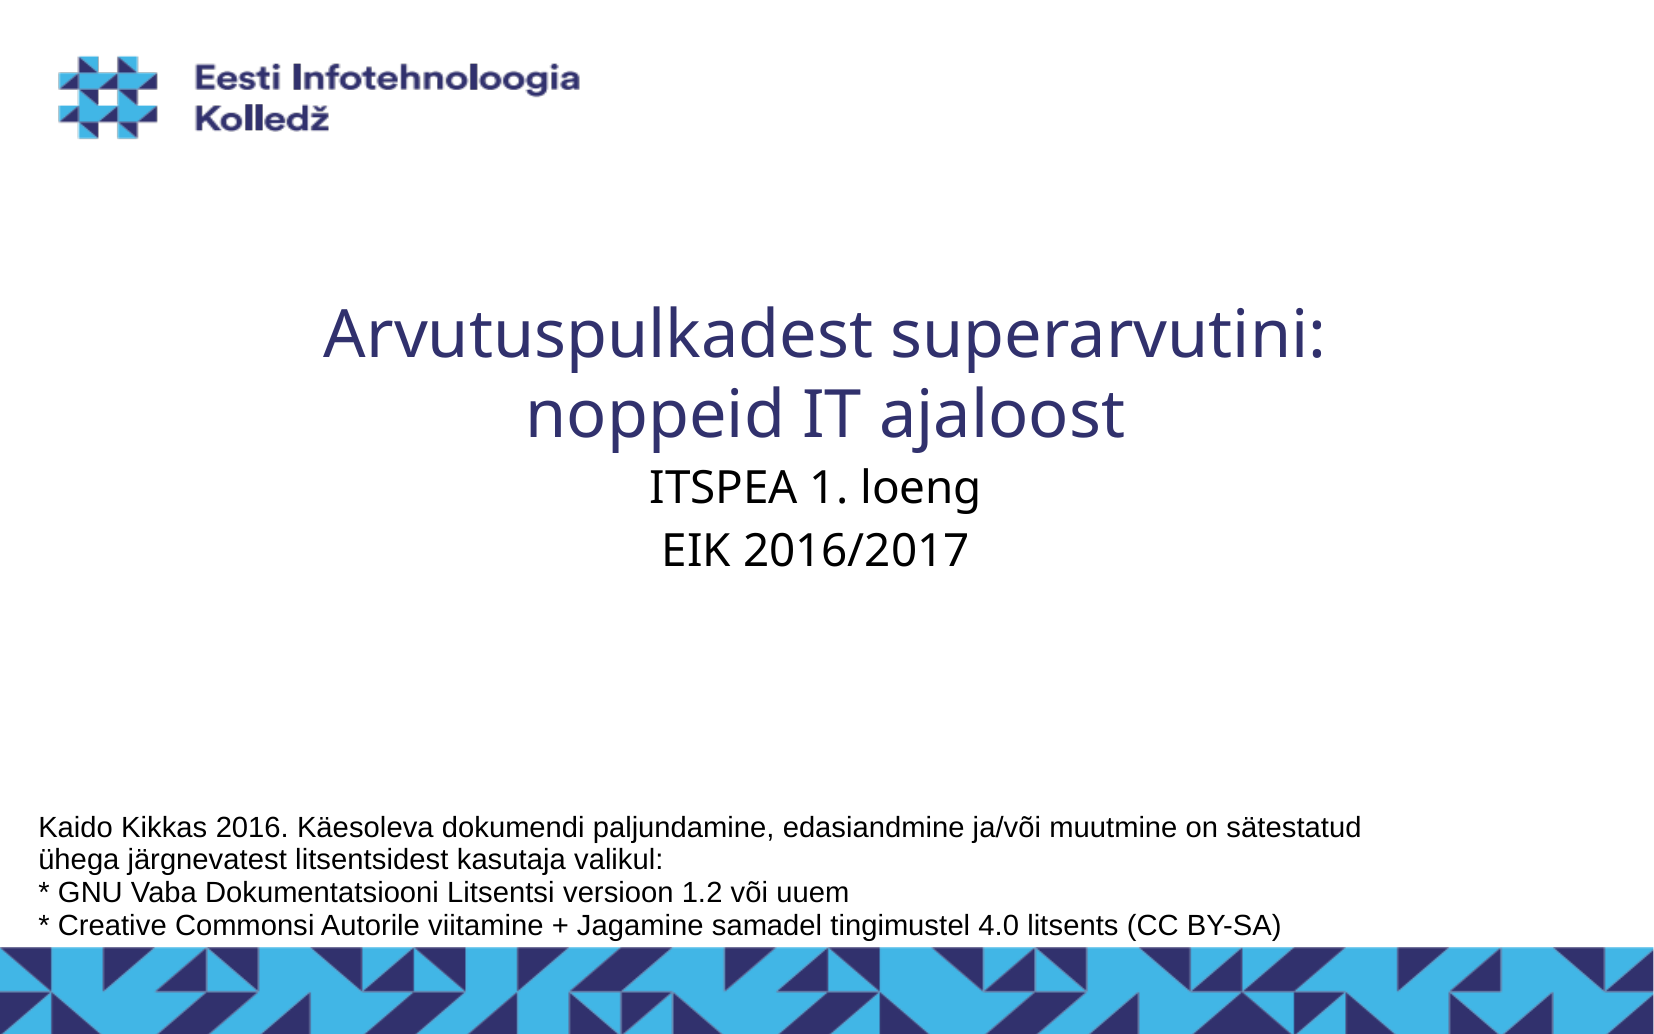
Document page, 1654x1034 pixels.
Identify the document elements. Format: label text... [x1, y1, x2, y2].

title Arvutuspulkadest superarvutini: noppeid IT ajaloost [257, 283, 1394, 456]
text_box Kaido Kikkas 2016. Käesoleva dokumendi paljundamine, edasiandmine ja/või muutmine on sätestatud ühega järgnevatest litsentsidest kasutaja valikul: * GNU Vaba Dokumentatsiooni Litsentsi versioon 1.2 või uuem * Creative Commonsi Autorile viitamine + Jagamine samadel tingimustel 4.0 litsents (CC BY-SA) [23, 803, 1530, 958]
subtitle ITSPEA 1. loeng EIK 2016/2017 [248, 452, 1384, 583]
